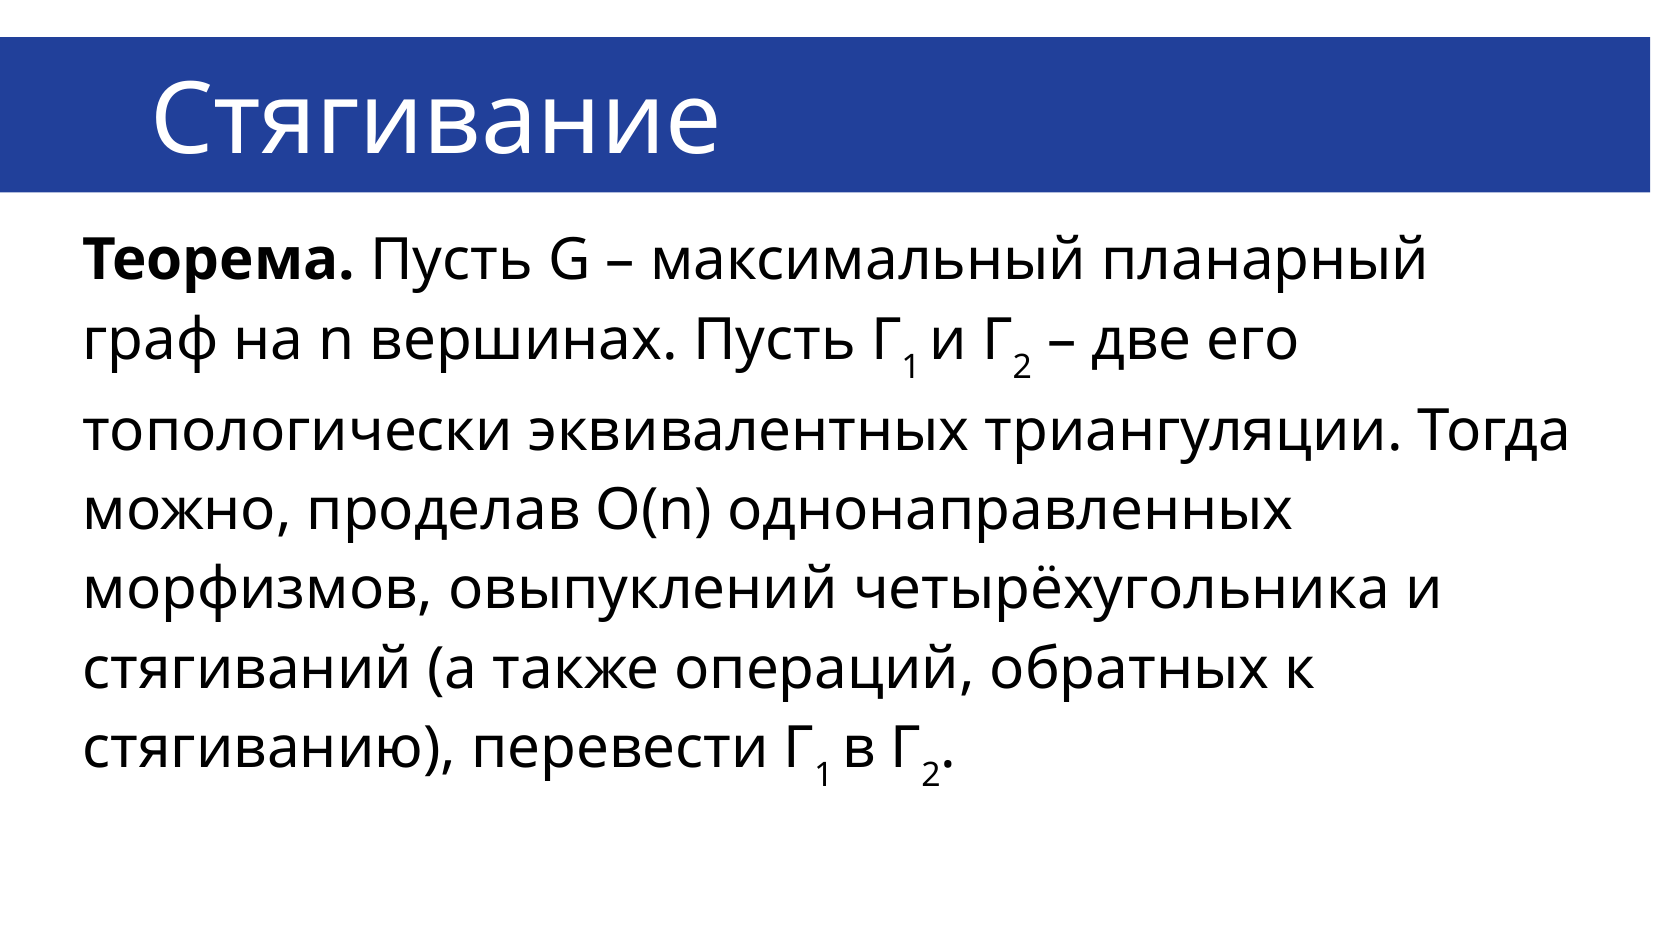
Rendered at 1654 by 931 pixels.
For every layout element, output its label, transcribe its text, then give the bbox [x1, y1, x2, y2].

subtitle Теорема. Пусть G – максимальный планарный граф на n вершинах. Пусть Г1 и Г2 – две его топологически эквивалентных триангуляции. Тогда можно, проделав O(n) однонаправленных морфизмов, овыпуклений четырёхугольника и стягиваний (а также операций, обратных к стягиванию), перевести Г1 в Г2. [82, 217, 1576, 797]
title Стягивание [0, 37, 1651, 193]
